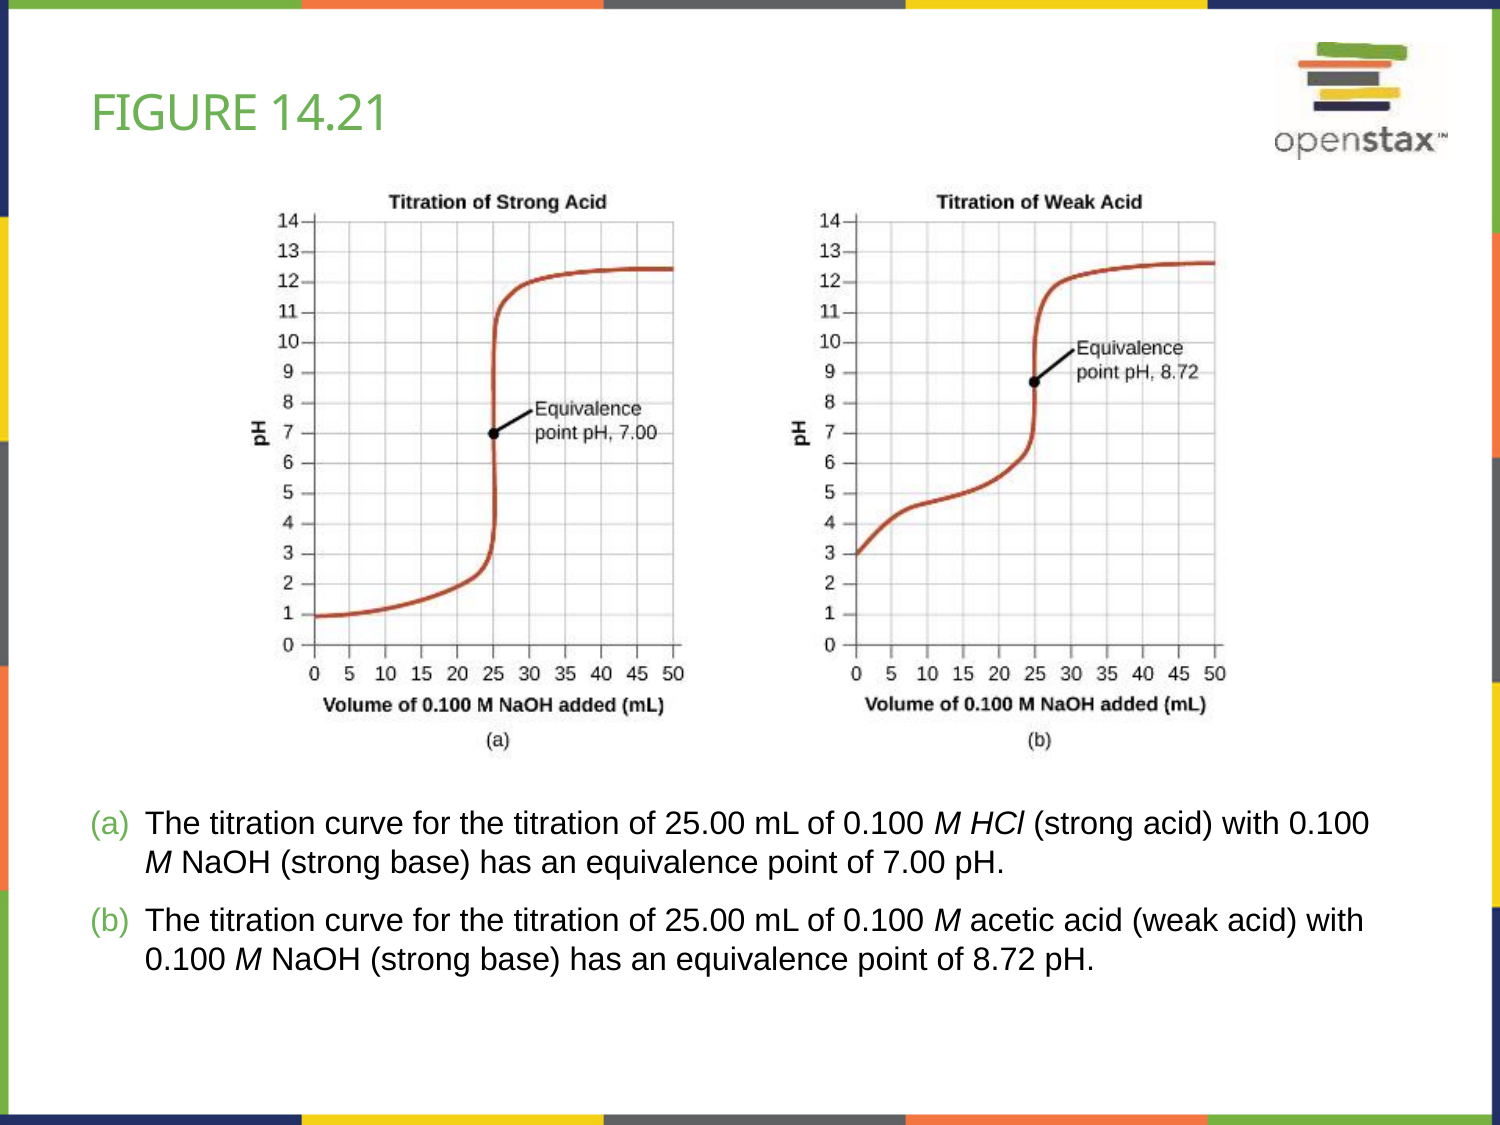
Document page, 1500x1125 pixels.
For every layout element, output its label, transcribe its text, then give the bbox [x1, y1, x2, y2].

picture [0, 0, 1500, 1125]
title Figure 14.21 [75, 39, 1398, 148]
list The titration curve for the titration of 25.00 mL of 0.100 M HCl (strong acid) with 0.100 M NaOH (strong base) has an equivalence point of 7.00 pH. The titration curve for the titration of 25.00 mL of 0.100 M acetic acid (weak acid) with 0.100 M NaOH (strong base) has an equivalence point of 8.72 pH. [75, 794, 1398, 986]
